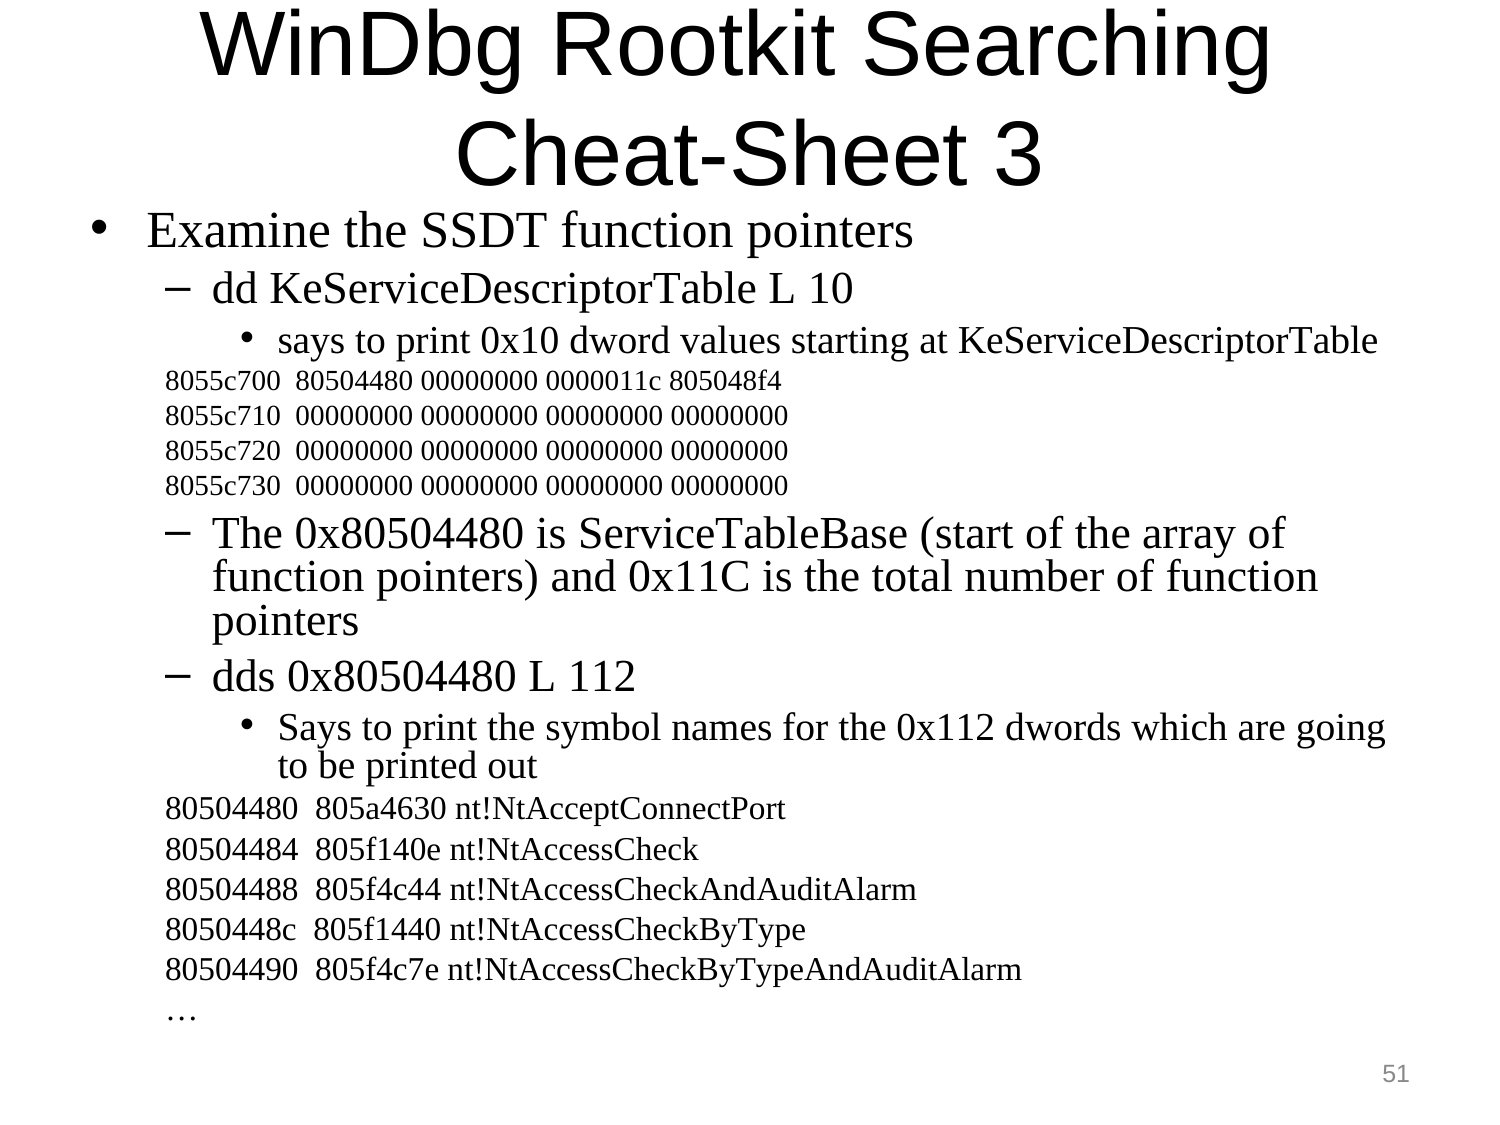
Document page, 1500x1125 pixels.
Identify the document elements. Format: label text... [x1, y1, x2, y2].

text_box <number> [1074, 1042, 1426, 1103]
title WinDbg Rootkit Searching Cheat-Sheet 3 [0, 0, 1500, 212]
list Examine the SSDT function pointers dd KeServiceDescriptorTable L 10 says to print 0x10 dword values starting at KeServiceDescriptorTable 8055c700 80504480 00000000 0000011c 805048f4 8055c710 00000000 00000000 00000000 00000000 8055c720 00000000 00000000 00000000 00000000 8055c730 00000000 00000000 00000000 00000000 The 0x80504480 is ServiceTableBase (start of the array of function pointers) and 0x11C is the total number of function pointers dds 0x80504480 L 112 Says to print the symbol names for the 0x112 dwords which are going to be printed out 80504480 805a4630 nt!NtAcceptConnectPort 80504484 805f140e nt!NtAccessCheck 80504488 805f4c44 nt!NtAccessCheckAndAuditAlarm 8050448c 805f1440 nt!NtAccessCheckByType 80504490 805f4c7e nt!NtAccessCheckByTypeAndAuditAlarm … [75, 199, 1426, 1081]
